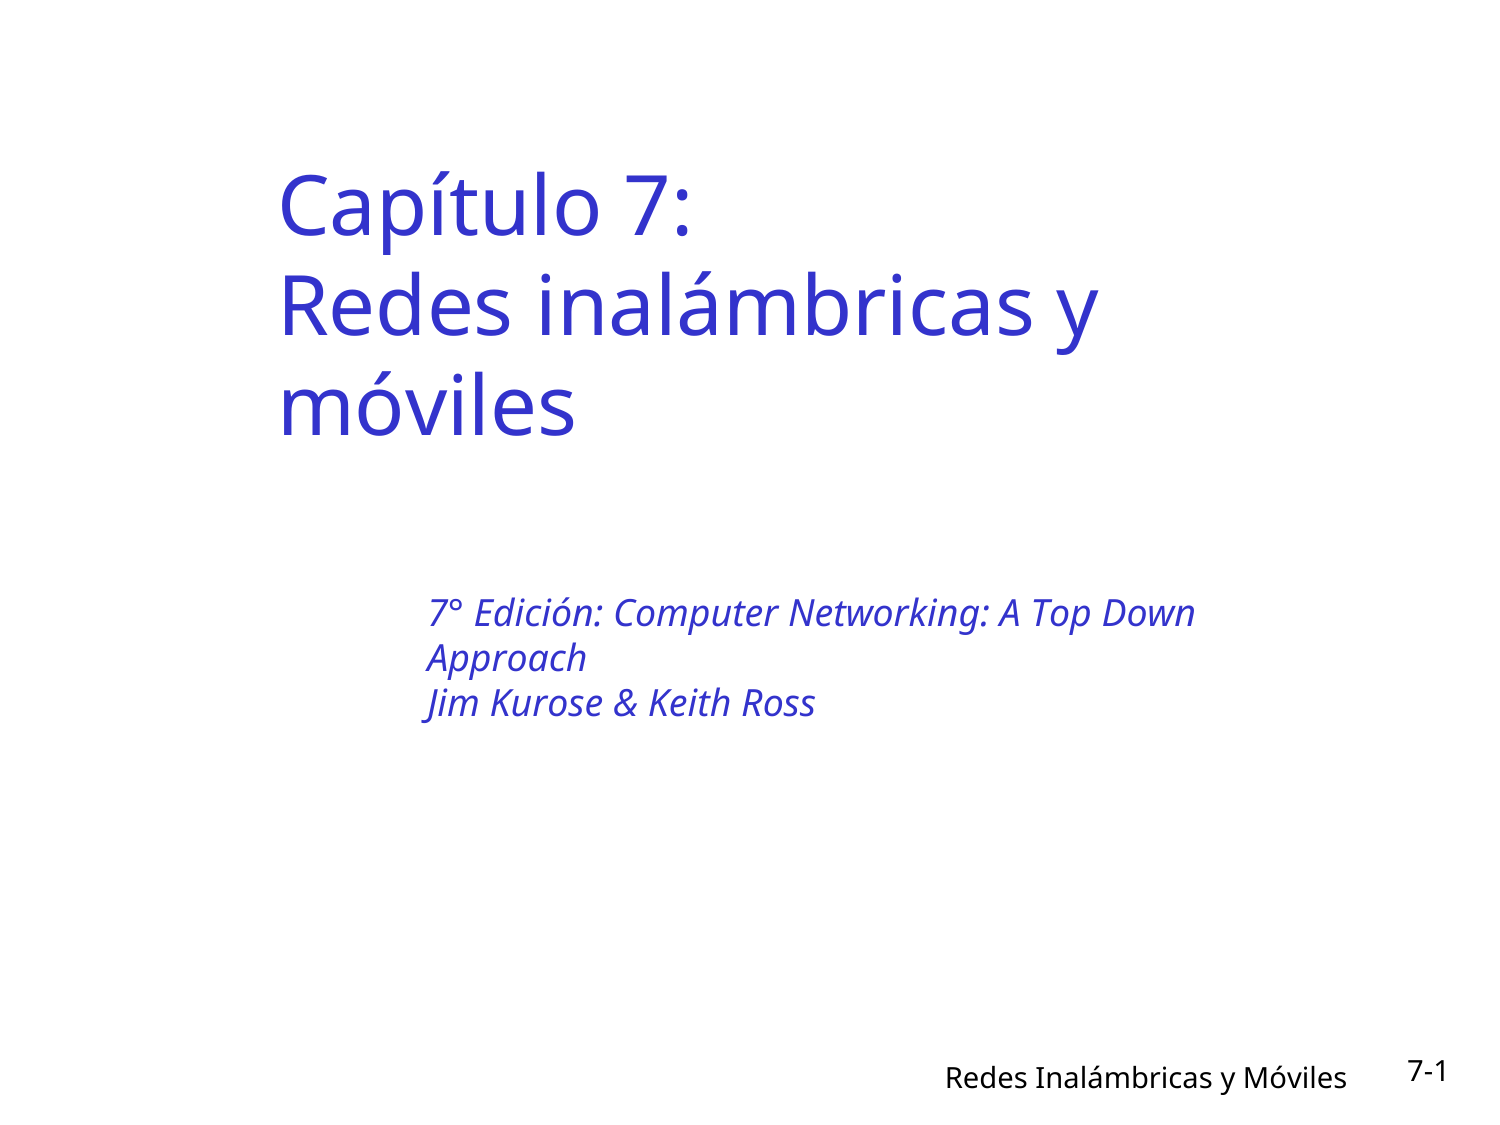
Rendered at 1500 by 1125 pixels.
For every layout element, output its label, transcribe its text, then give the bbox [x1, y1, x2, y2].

text_box Capítulo 7: Redes inalámbricas y móviles [262, 149, 1208, 454]
text_box 7° Edición: Computer Networking: A Top Down Approach Jim Kurose & Keith Ross [412, 524, 1238, 788]
